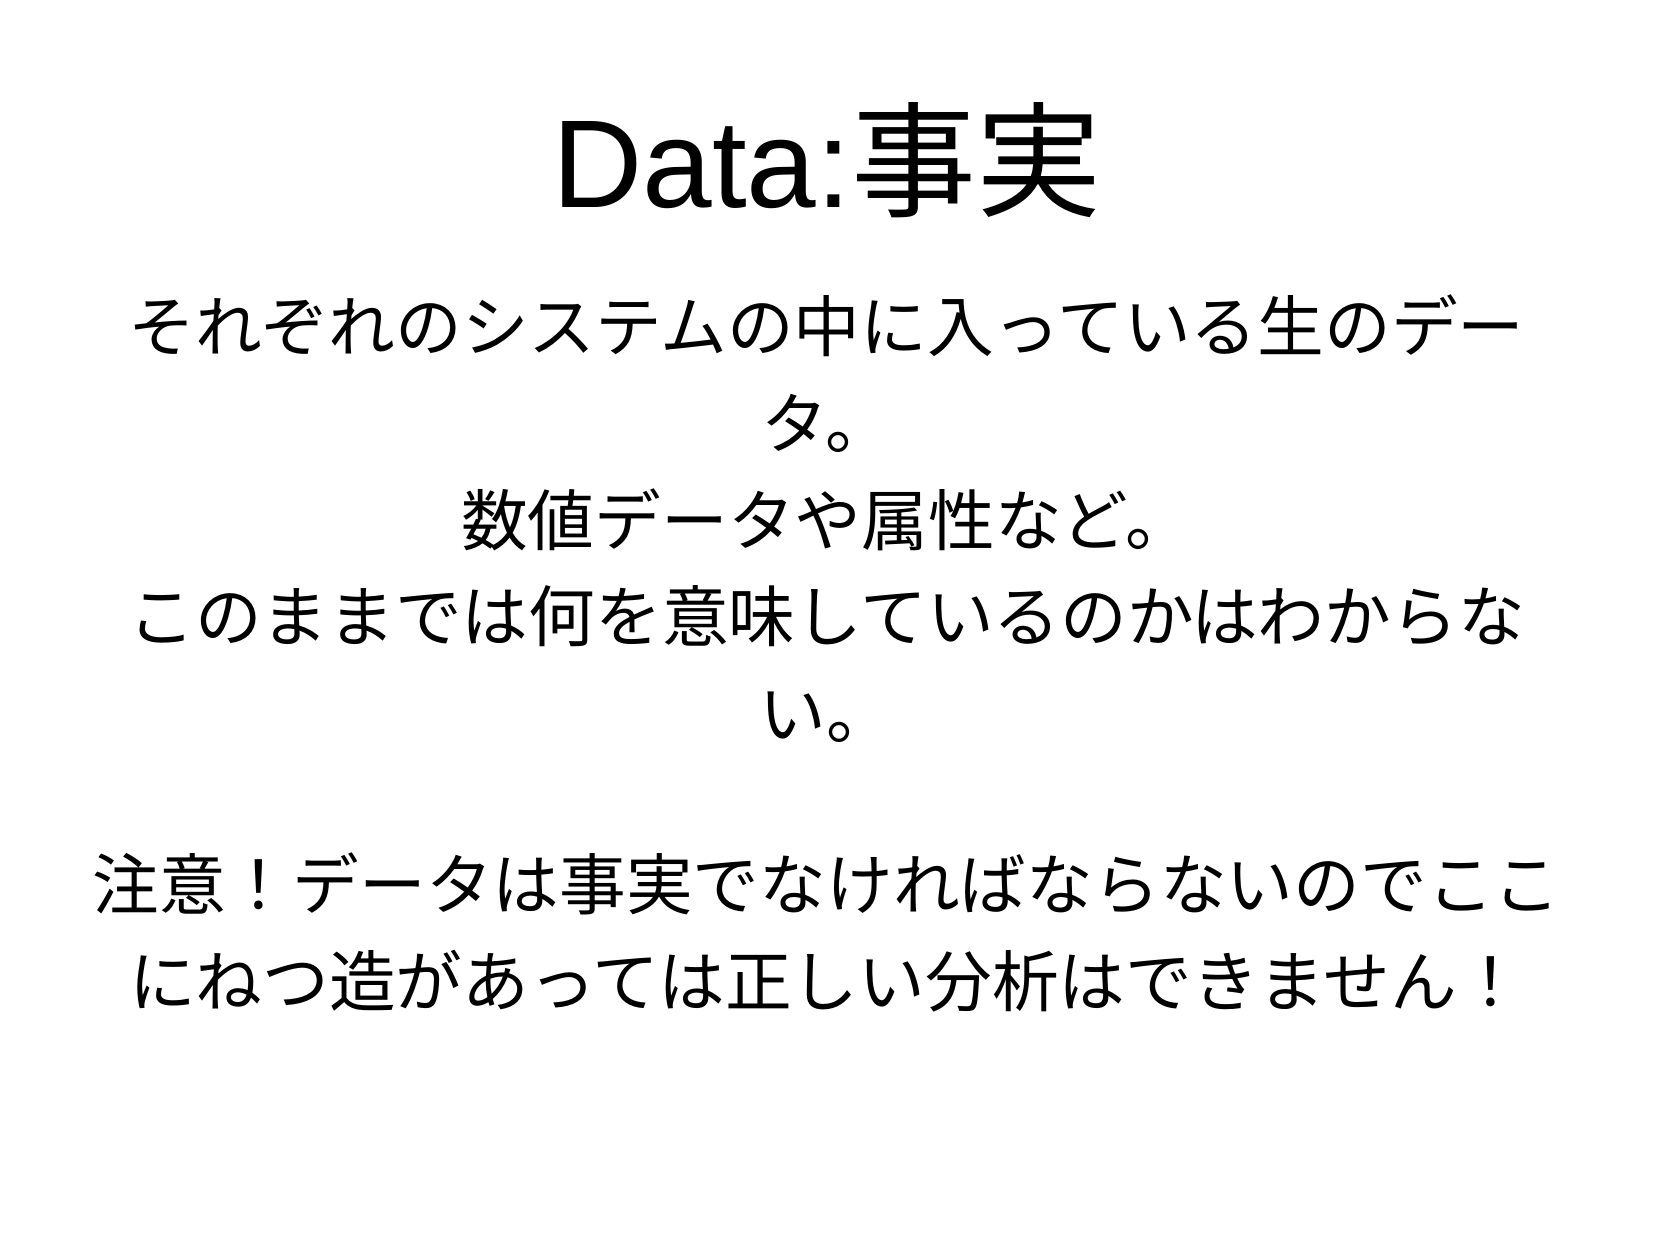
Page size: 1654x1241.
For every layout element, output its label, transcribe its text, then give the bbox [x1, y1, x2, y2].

subtitle それぞれのシステムの中に入っている生のデータ。 数値データや属性など。 このままでは何を意味しているのかはわからない。 注意！データは事実でなければならないのでここにねつ造があっては正しい分析はできません！ [82, 290, 1571, 1010]
title Data:事実 [82, 49, 1571, 257]
